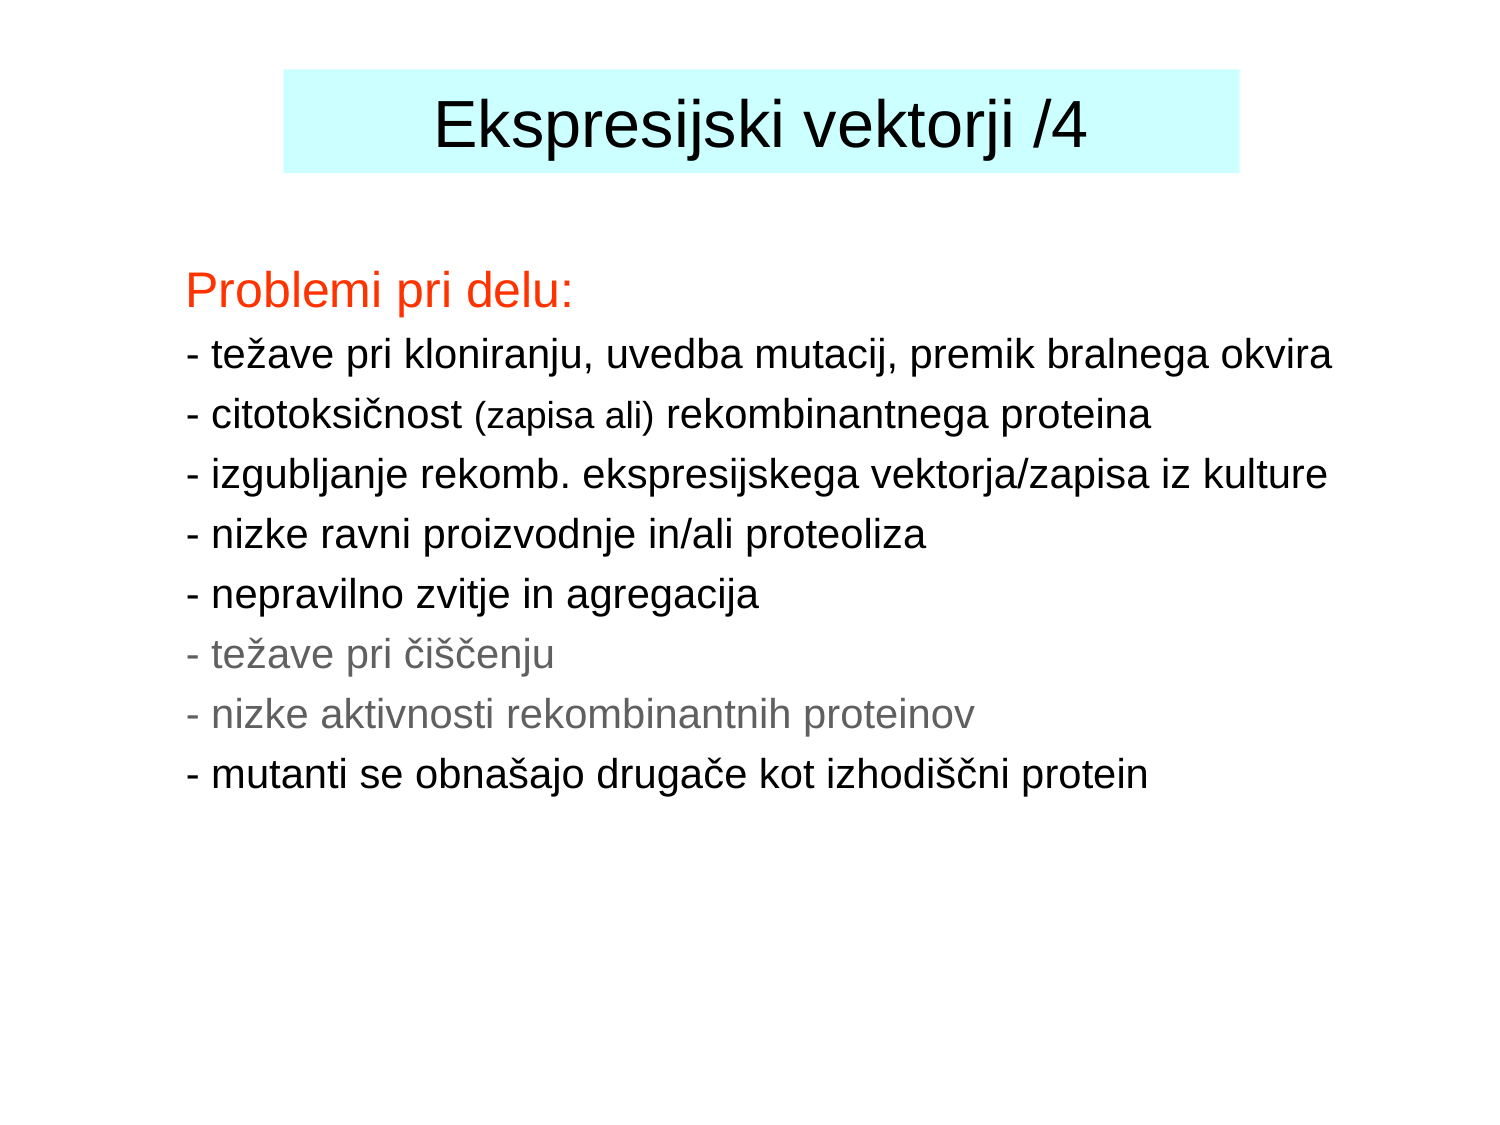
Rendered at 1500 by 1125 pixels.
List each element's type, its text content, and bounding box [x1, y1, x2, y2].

text_box Ekspresijski vektorji /4 [283, 69, 1240, 174]
text_box Problemi pri delu: - težave pri kloniranju, uvedba mutacij, premik bralnega okvira - citotoksičnost (zapisa ali) rekombinantnega proteina - izgubljanje rekomb. ekspresijskega vektorja/zapisa iz kulture - nizke ravni proizvodnje in/ali proteoliza - nepravilno zvitje in agregacija - težave pri čiščenju - nizke aktivnosti rekombinantnih proteinov - mutanti se obnašajo drugače kot izhodiščni protein [171, 249, 1350, 988]
